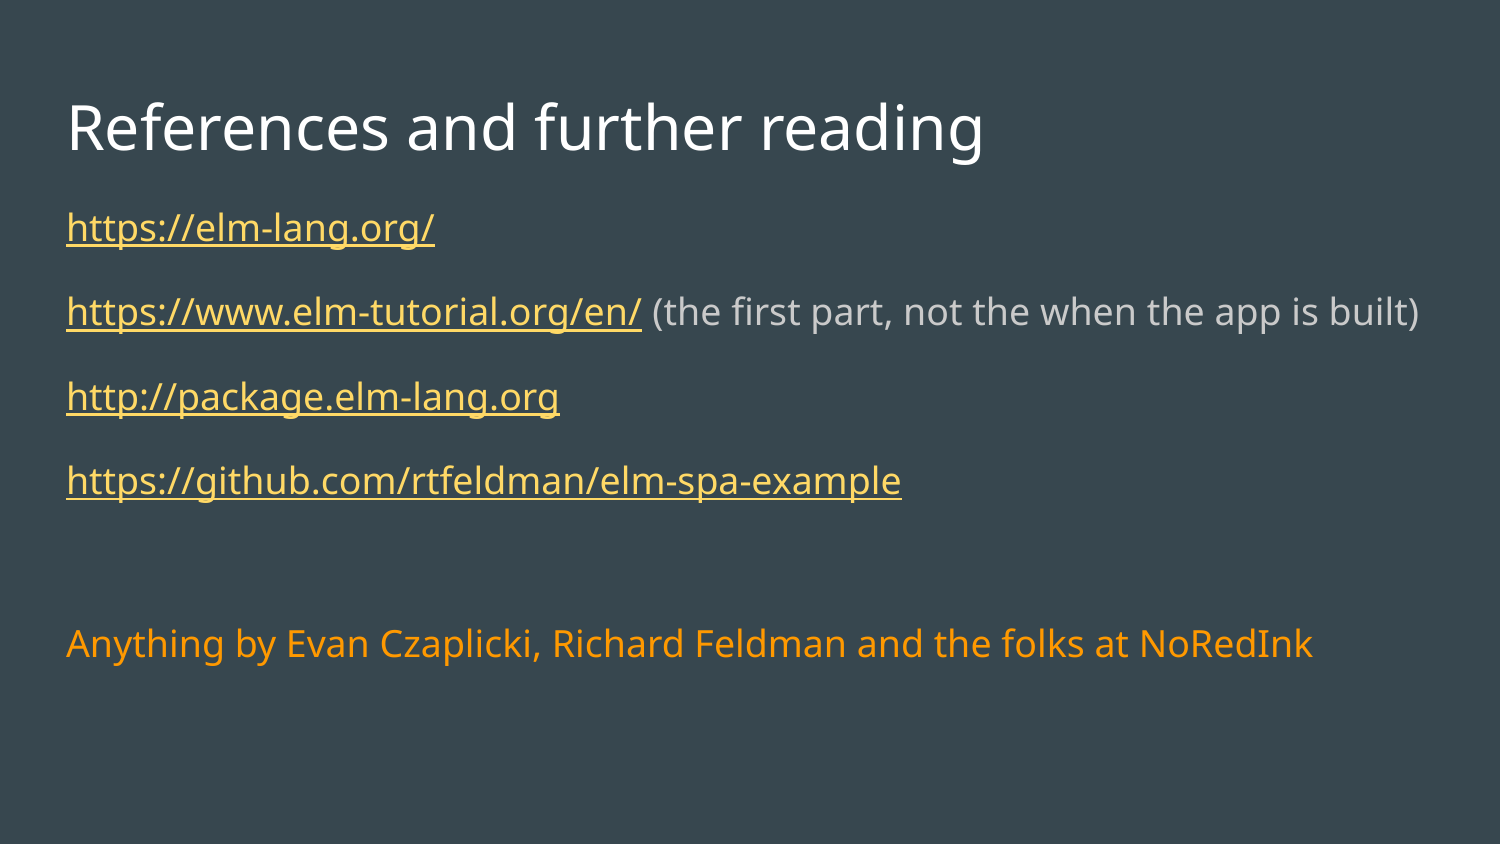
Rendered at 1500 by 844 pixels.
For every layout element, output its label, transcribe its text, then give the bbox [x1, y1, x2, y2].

title References and further reading [51, 72, 1449, 167]
list https://elm-lang.org/ https://www.elm-tutorial.org/en/ (the first part, not the when the app is built) http://package.elm-lang.org https://github.com/rtfeldman/elm-spa-example Anything by Evan Czaplicki, Richard Feldman and the folks at NoRedInk [51, 189, 1449, 750]
